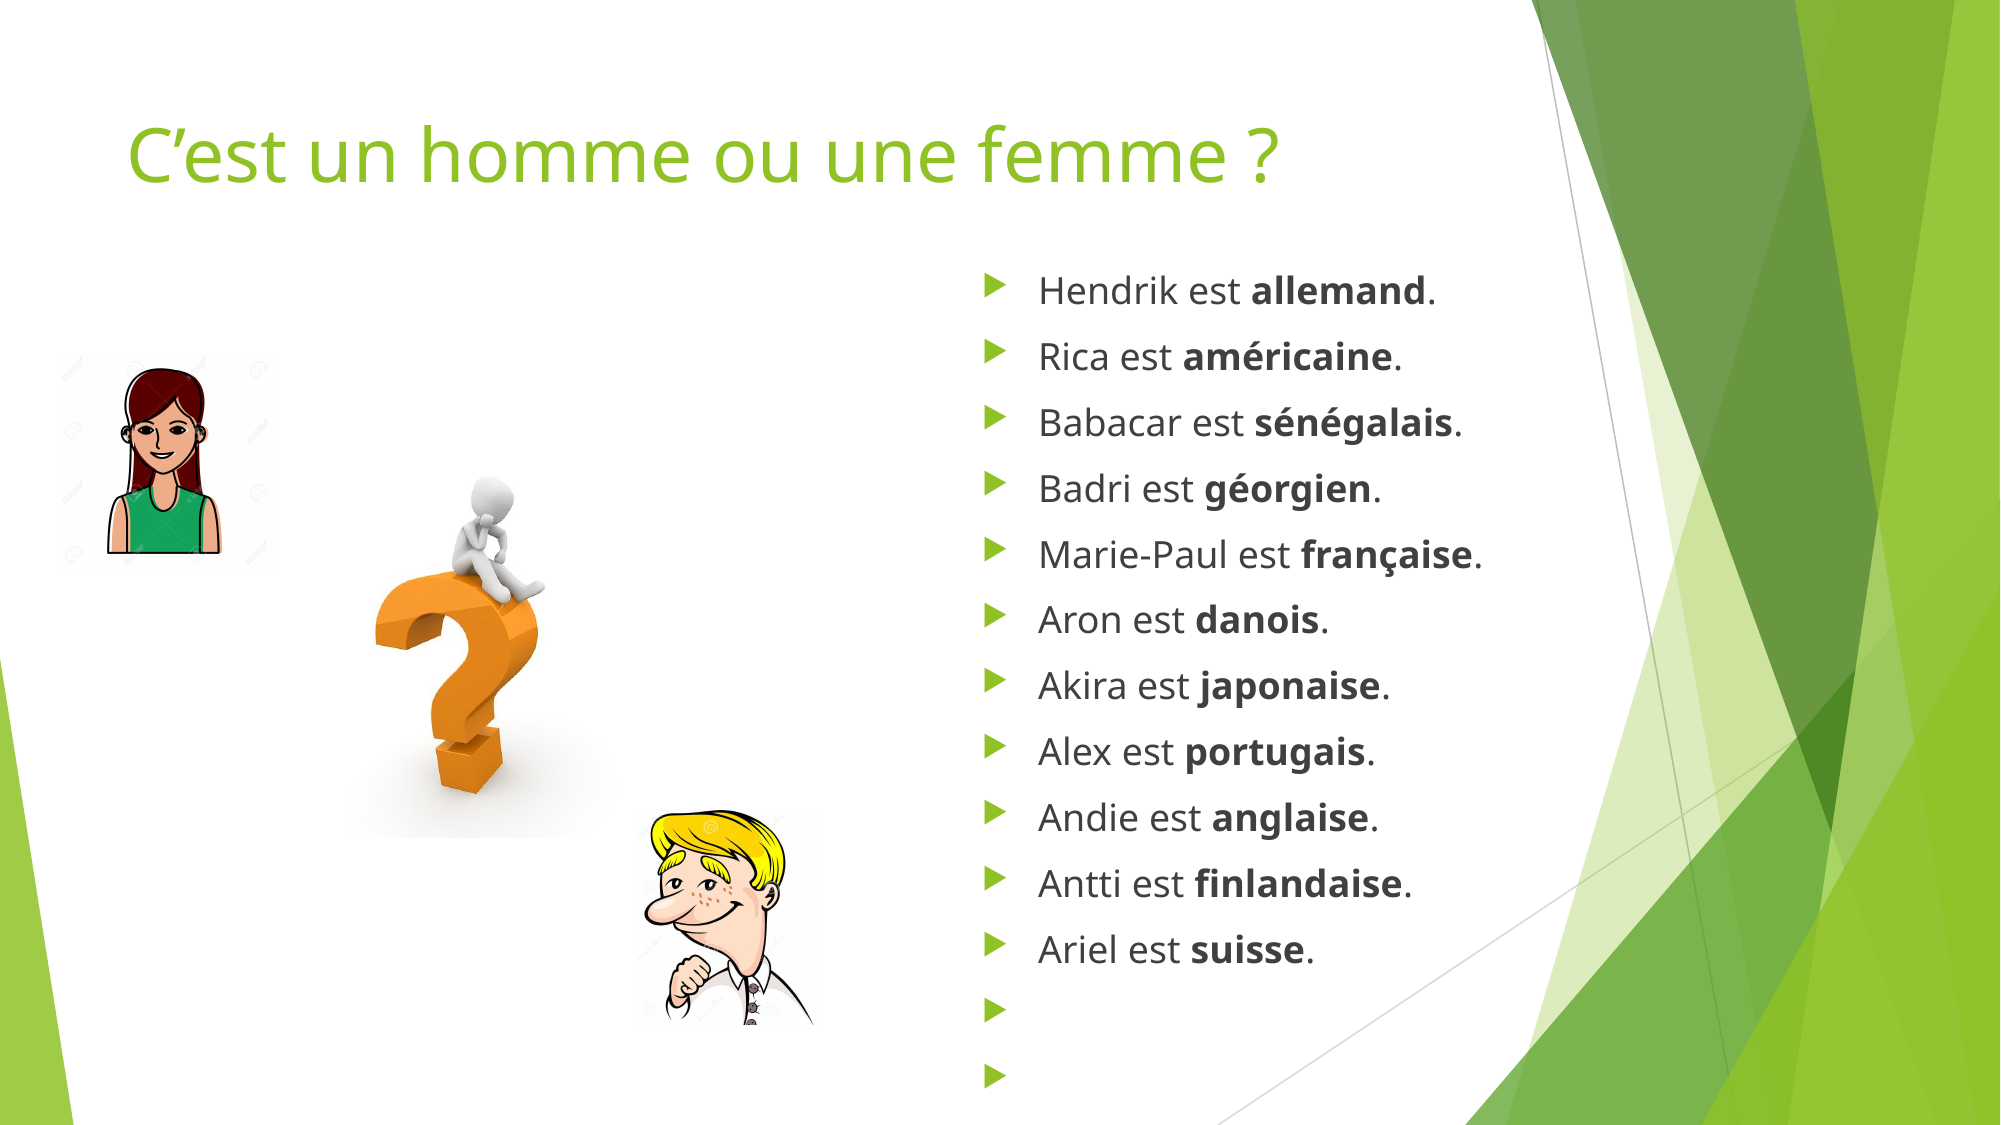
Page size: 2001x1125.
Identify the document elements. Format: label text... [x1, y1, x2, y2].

text_box Hendrik est allemand. Rica est américaine. Babacar est sénégalais. Badri est géorgien. Marie-Paul est française. Aron est danois. Akira est japonaise. Alex est portugais. Andie est anglaise. Antti est finlandaise. Ariel est suisse. [966, 259, 1654, 1125]
title C’est un homme ou une femme ? [111, 99, 1522, 317]
picture [284, 448, 819, 1026]
picture [56, 352, 274, 570]
